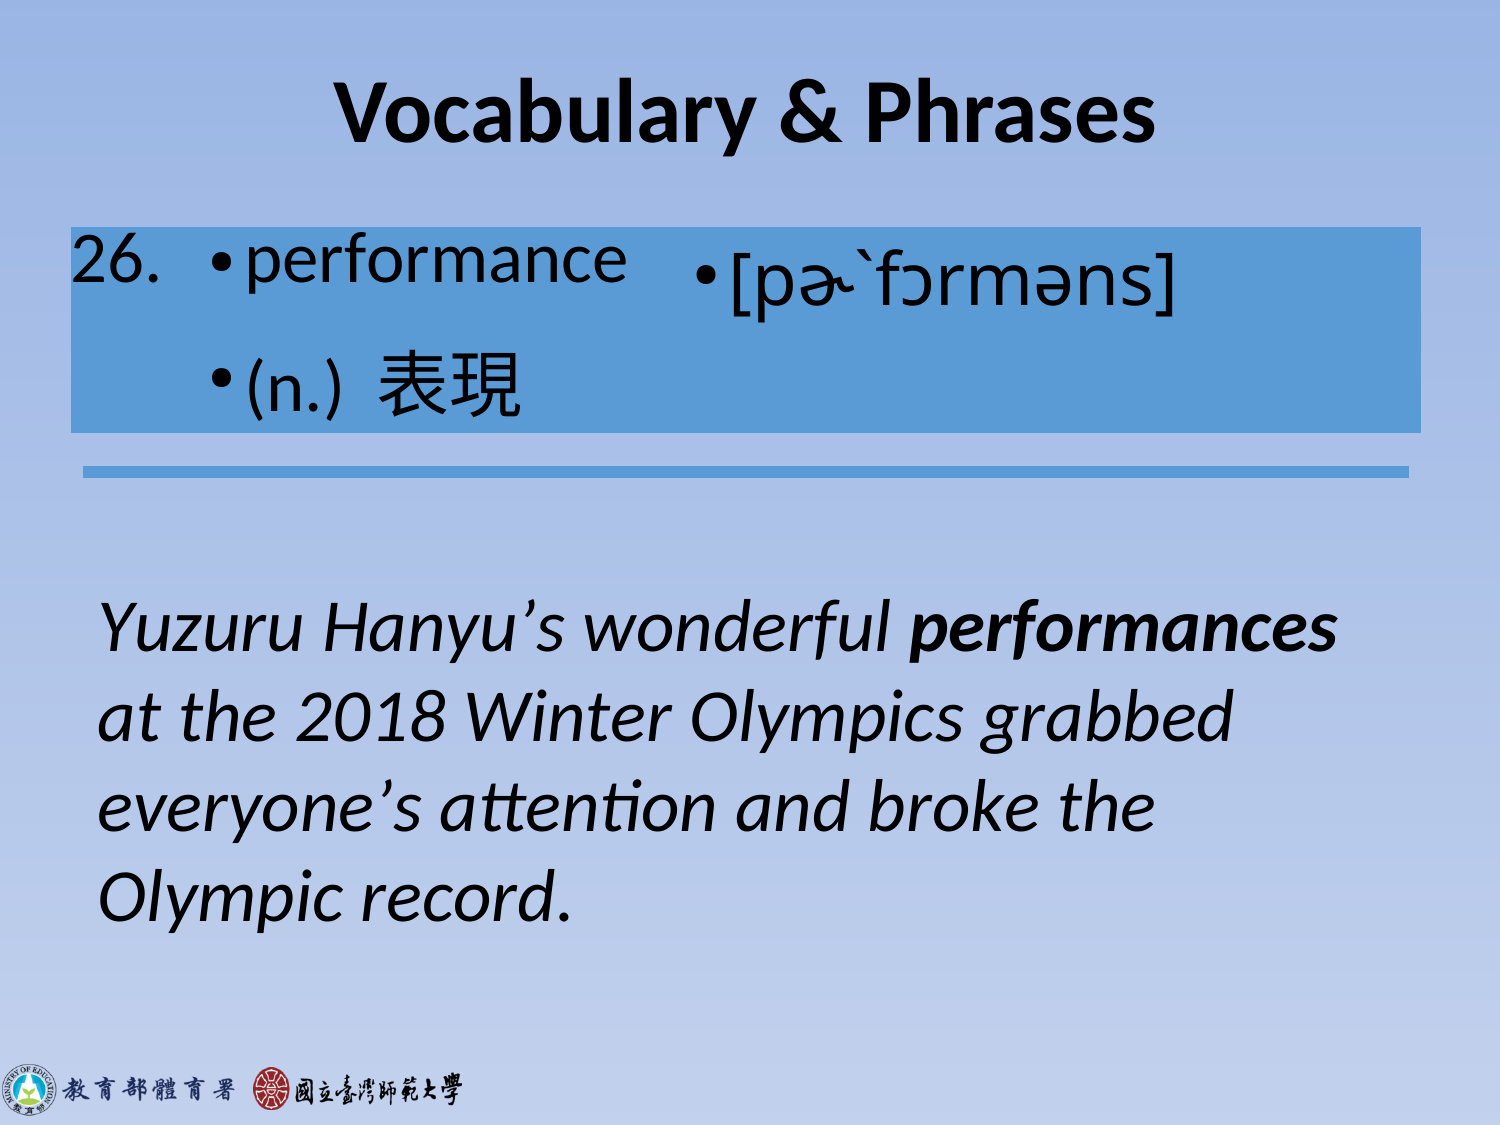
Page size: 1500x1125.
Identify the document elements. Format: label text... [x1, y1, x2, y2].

table_header performance [209, 227, 693, 327]
table_header [pɚˋfɔrməns] [693, 227, 1421, 327]
text_box [83, 466, 1409, 478]
title Vocabulary & Phrases [70, 11, 1421, 200]
table_header 26. [71, 227, 209, 327]
text_box Yuzuru Hanyu’s wonderful performances at the 2018 Winter Olympics grabbed everyone’s attention and broke the Olympic record. [82, 568, 1433, 948]
table_cell [71, 327, 209, 433]
table_cell (n.) 表現 [209, 327, 1421, 433]
